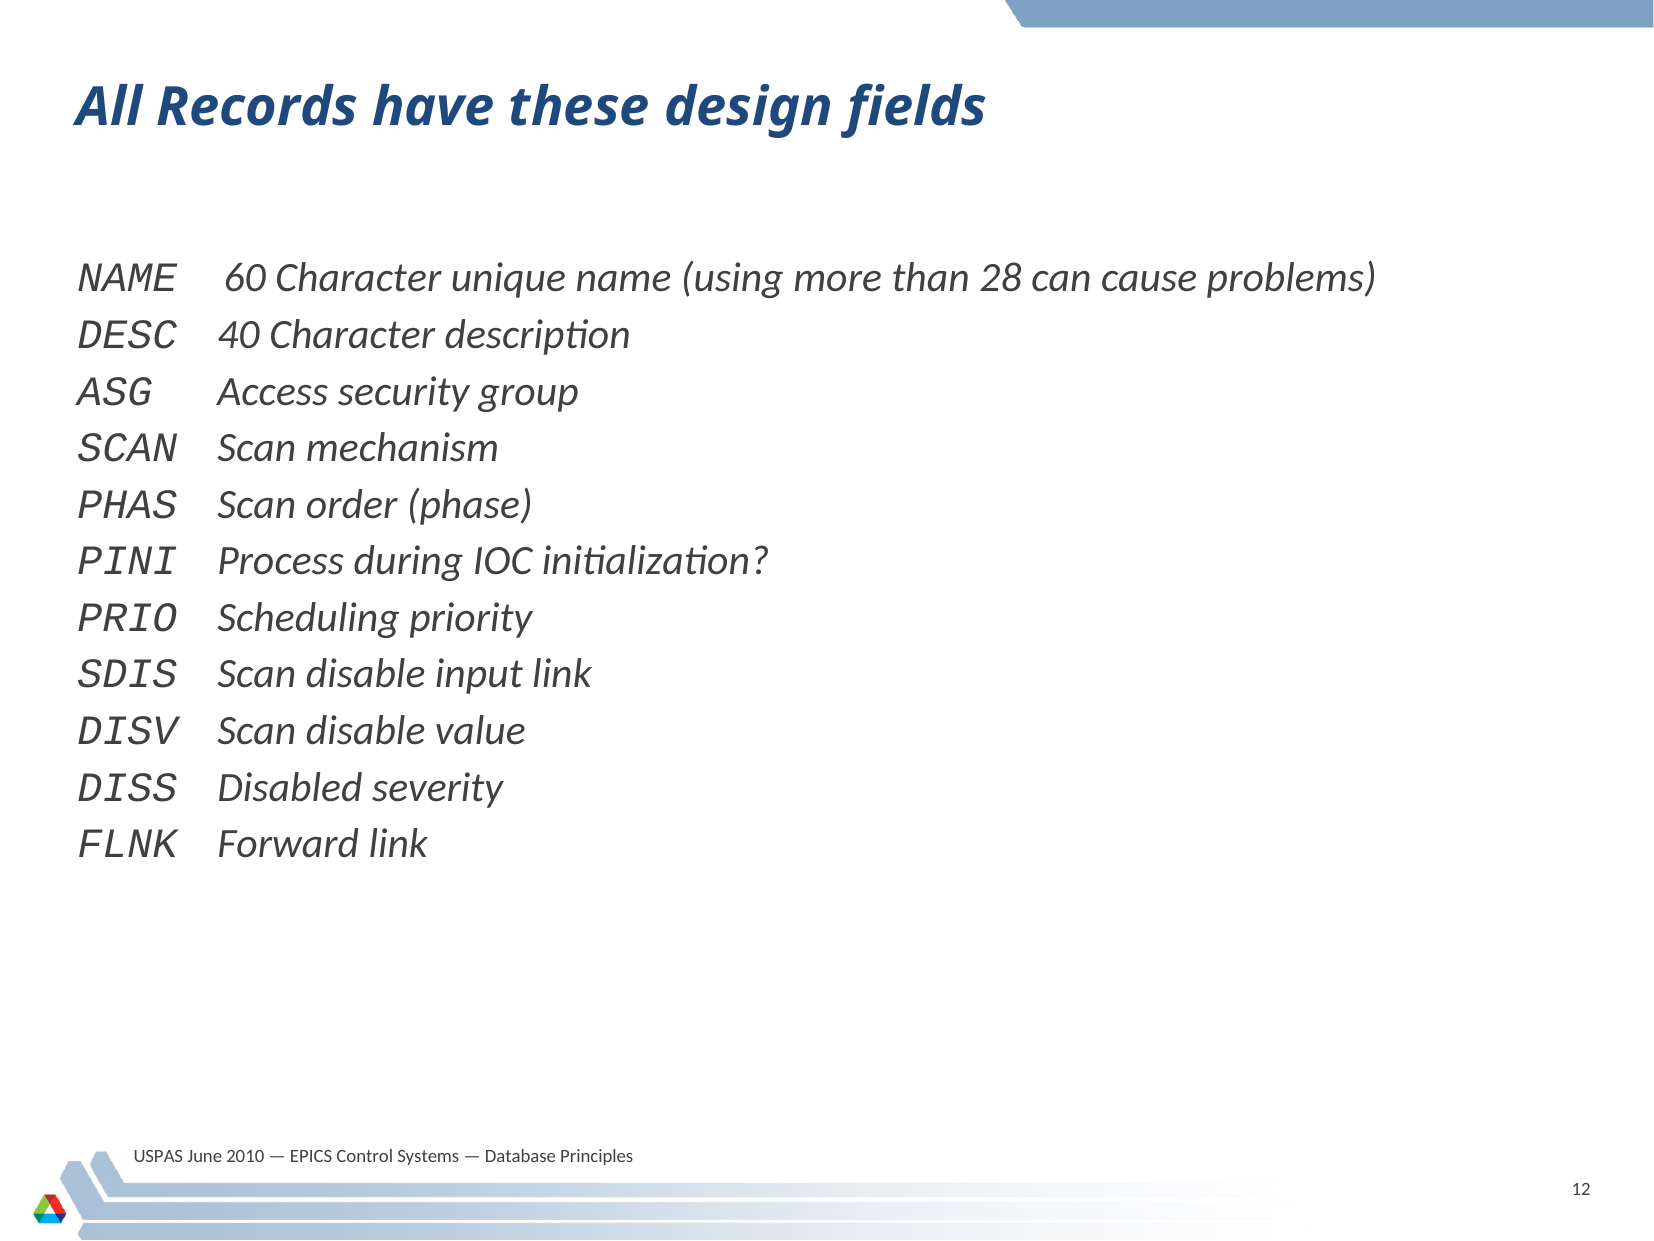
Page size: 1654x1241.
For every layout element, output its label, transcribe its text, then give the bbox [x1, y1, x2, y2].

picture [0, 1143, 1654, 1240]
title All Records have these design fields [61, 59, 1500, 138]
list NAME 60 Character unique name (using more than 28 can cause problems) DESC 40 Character description ASG Access security group SCAN Scan mechanism PHAS Scan order (phase) PINI Process during IOC initialization? PRIO Scheduling priority SDIS Scan disable input link DISV Scan disable value DISS Disabled severity FLNK Forward link [62, 253, 1498, 940]
picture [0, 0, 1654, 29]
